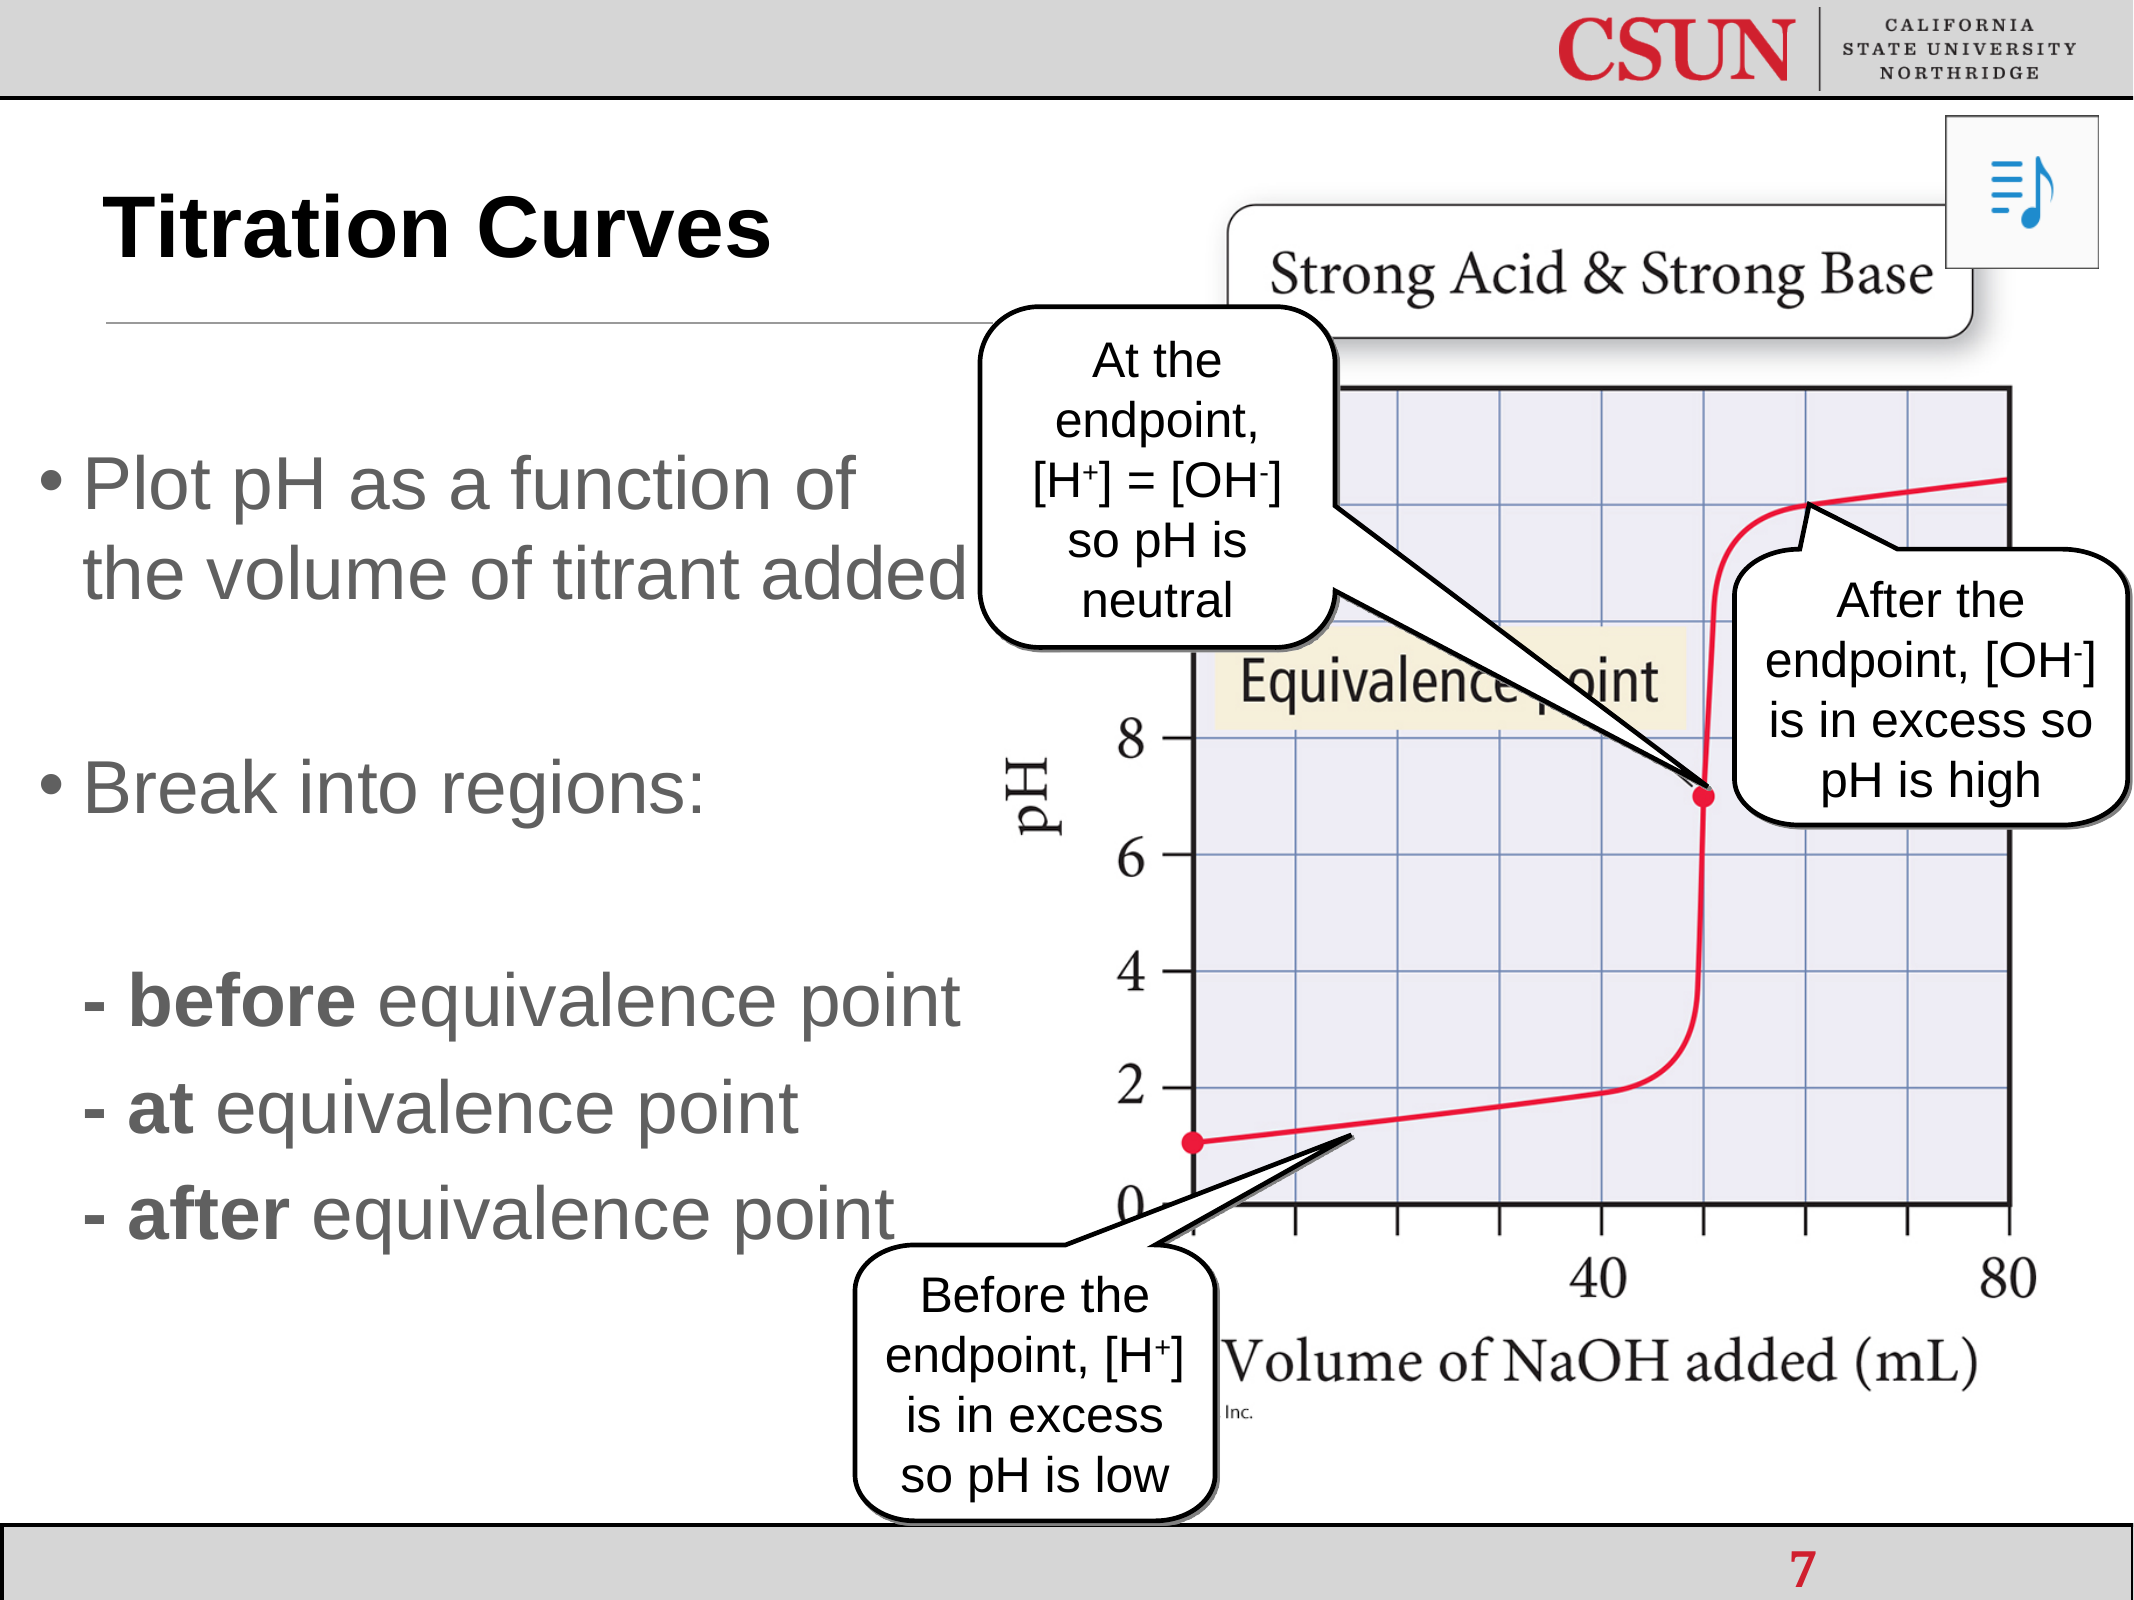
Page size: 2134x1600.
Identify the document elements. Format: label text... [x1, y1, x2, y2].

text_box [1944, 114, 2101, 271]
picture [1559, 7, 2076, 91]
text_box At the endpoint, [H+] = [OH-] so pH is neutral [979, 306, 1708, 787]
picture [993, 170, 2049, 1430]
list Plot pH as a function of the volume of titrant added Break into regions: - before equivalence point - at equivalence point - after equivalence point [30, 426, 980, 1466]
text_box Before the endpoint, [H+] is in excess so pH is low [855, 1134, 1352, 1521]
text_box After the endpoint, [OH-] is in excess so pH is high [1734, 504, 2128, 826]
title Titration Curves [93, 104, 2040, 284]
